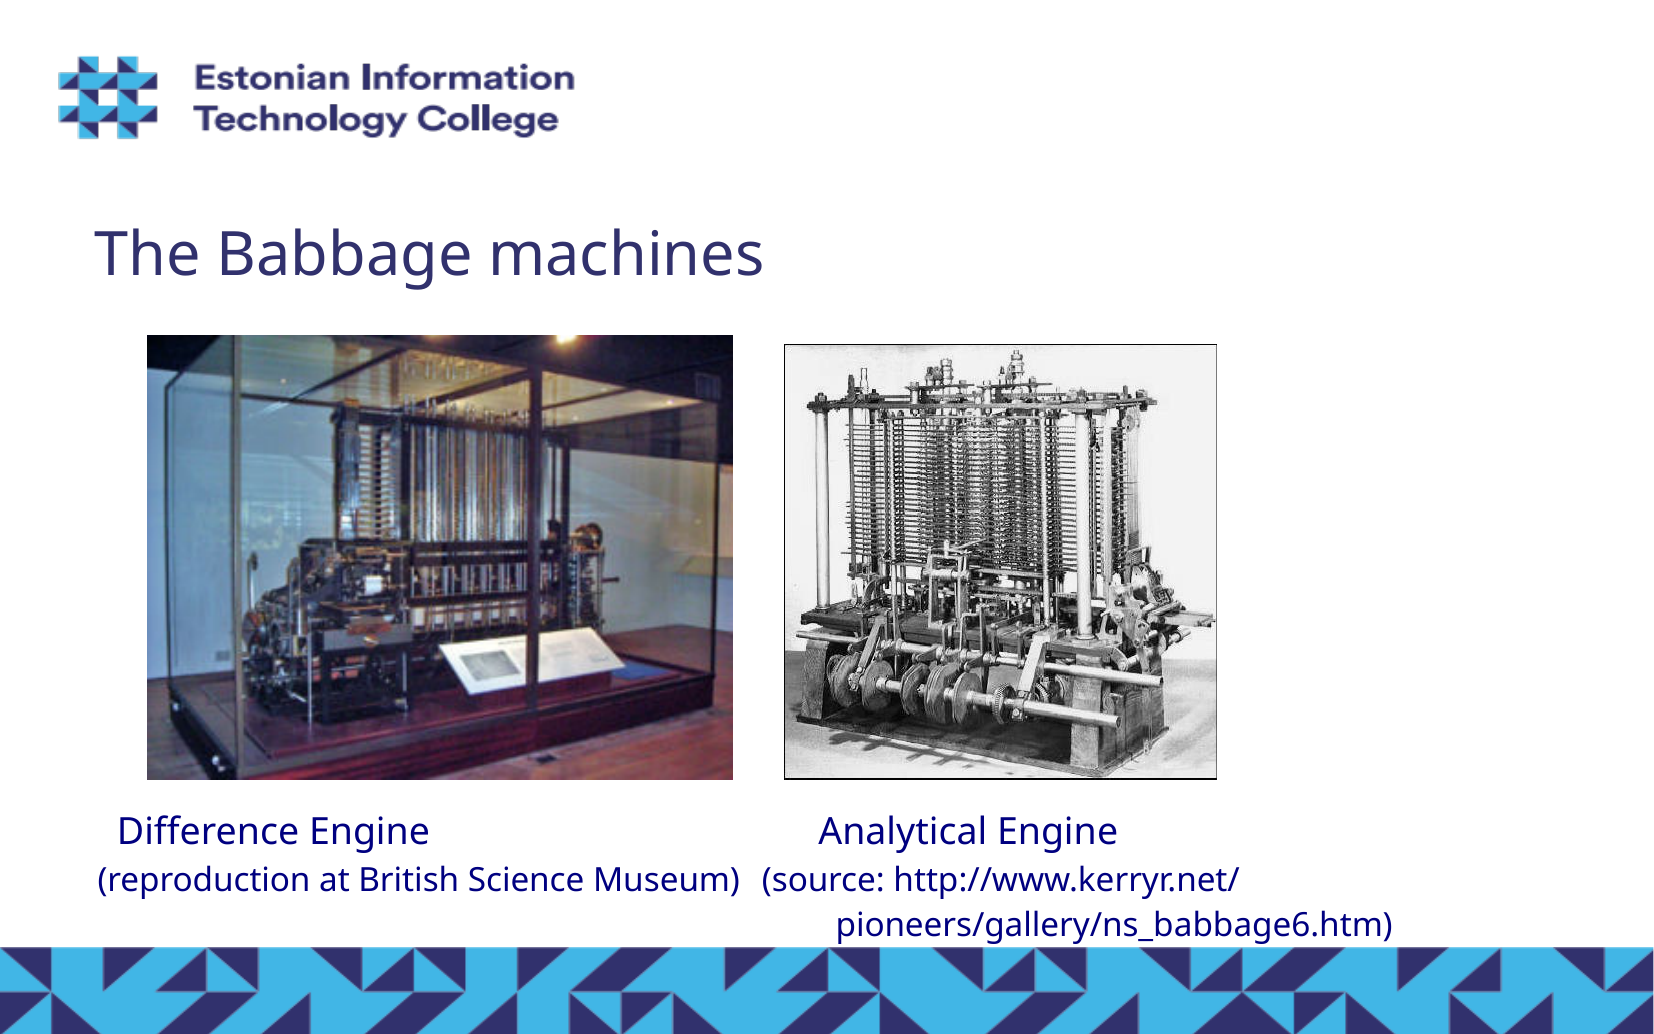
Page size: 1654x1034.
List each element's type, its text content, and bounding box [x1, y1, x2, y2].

picture [147, 335, 733, 780]
title The Babbage machines [94, 165, 1231, 338]
text_box Difference Engine Analytical Engine (reproduction at British Science Museum) (source: http://www.kerryr.net/ pioneers/gallery/ns_babbage6.htm) [82, 797, 1412, 951]
picture [784, 344, 1217, 780]
